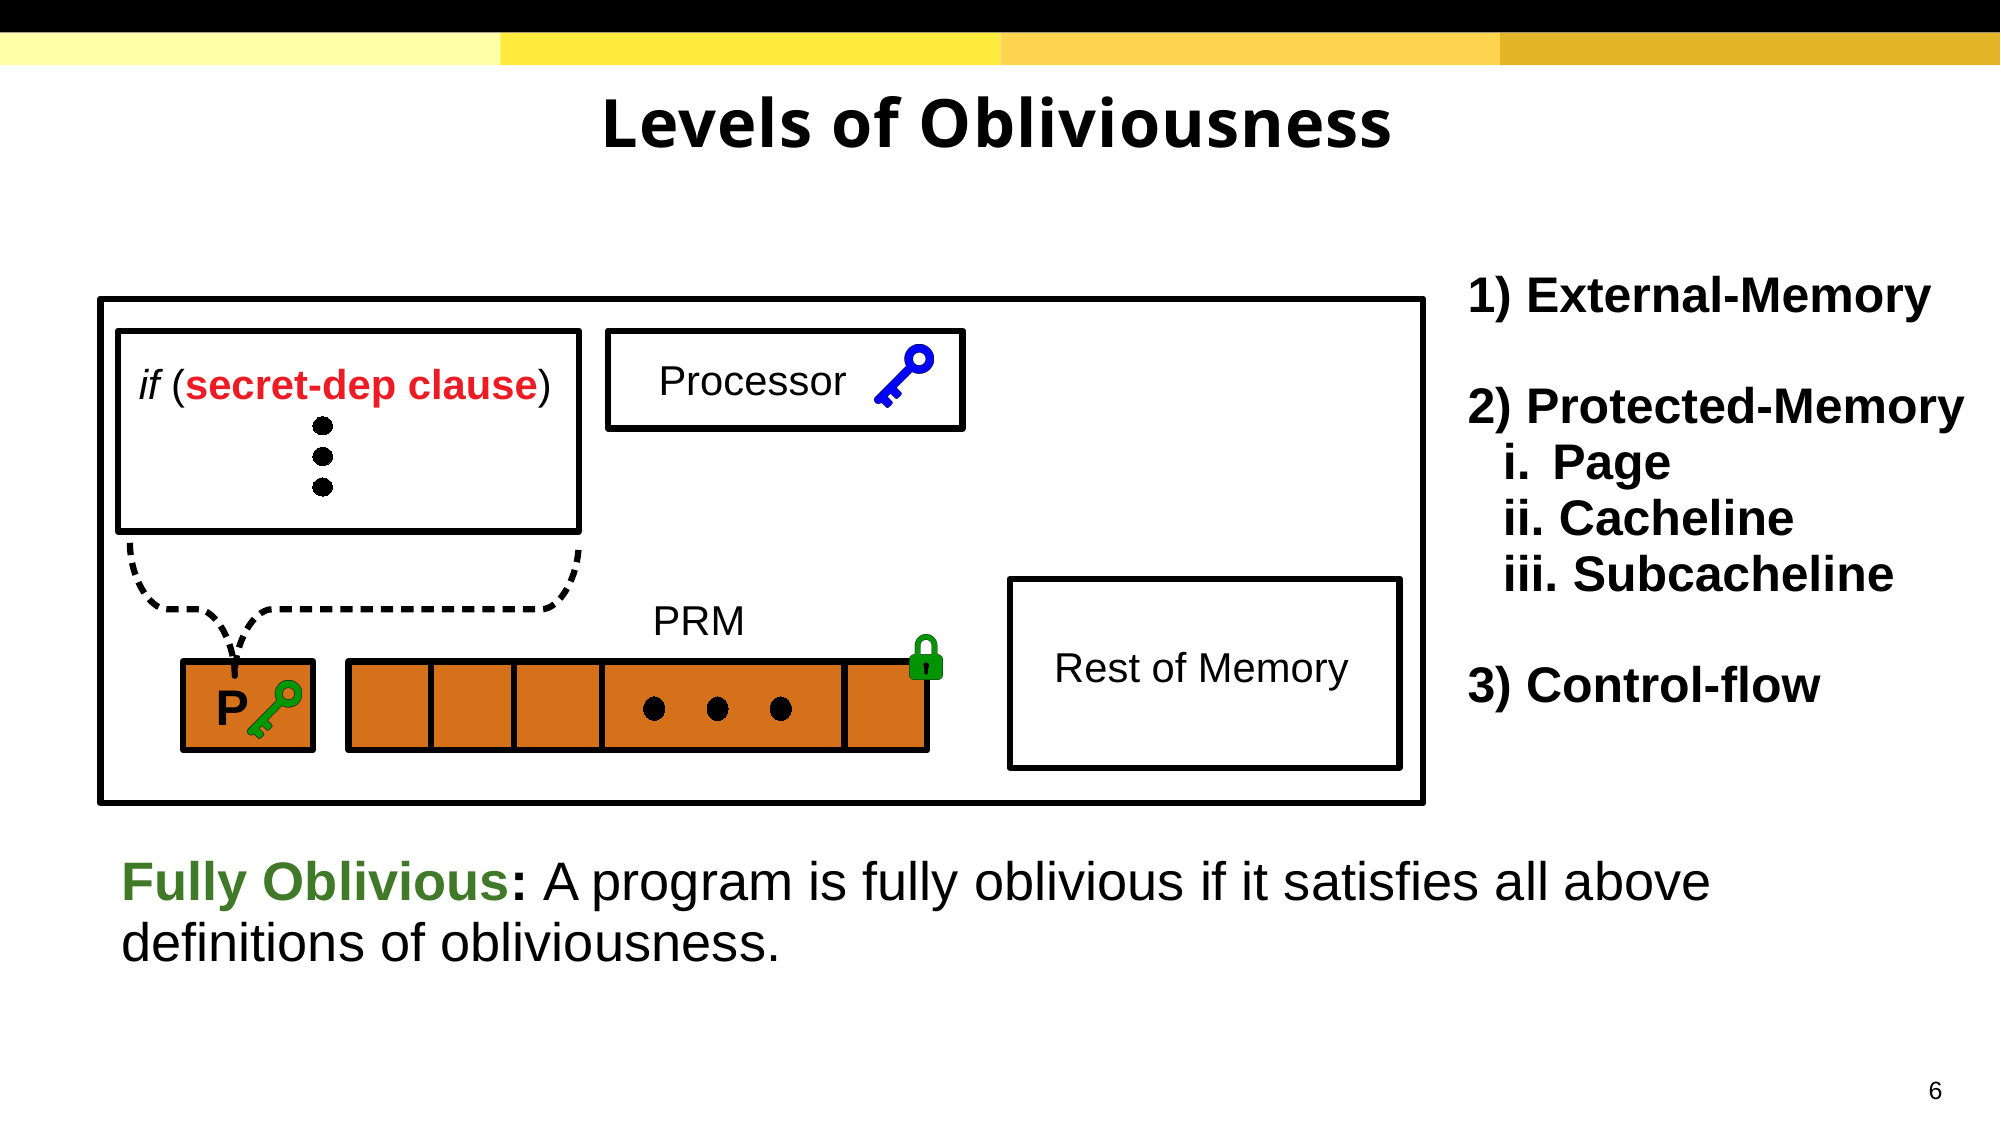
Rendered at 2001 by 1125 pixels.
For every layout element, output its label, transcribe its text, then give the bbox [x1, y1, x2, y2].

text_box External-Memory Protected-Memory Page Cacheline Subcacheline Control-flow [1452, 259, 1985, 721]
text_box P [200, 673, 264, 744]
text_box if (secret-dep clause) [124, 354, 567, 416]
text_box PRM [637, 590, 761, 652]
picture [874, 344, 934, 408]
picture [909, 634, 943, 680]
text_box [100, 298, 1424, 804]
text_box Processor [643, 350, 880, 417]
text_box 6 [1913, 1069, 1958, 1113]
text_box Rest of Memory [1039, 637, 1364, 700]
picture [247, 680, 302, 739]
text_box Fully Oblivious: A program is fully oblivious if it satisfies all above definitions of obliviousness. [106, 844, 1855, 1034]
title Levels of Obliviousness [48, 53, 1947, 201]
